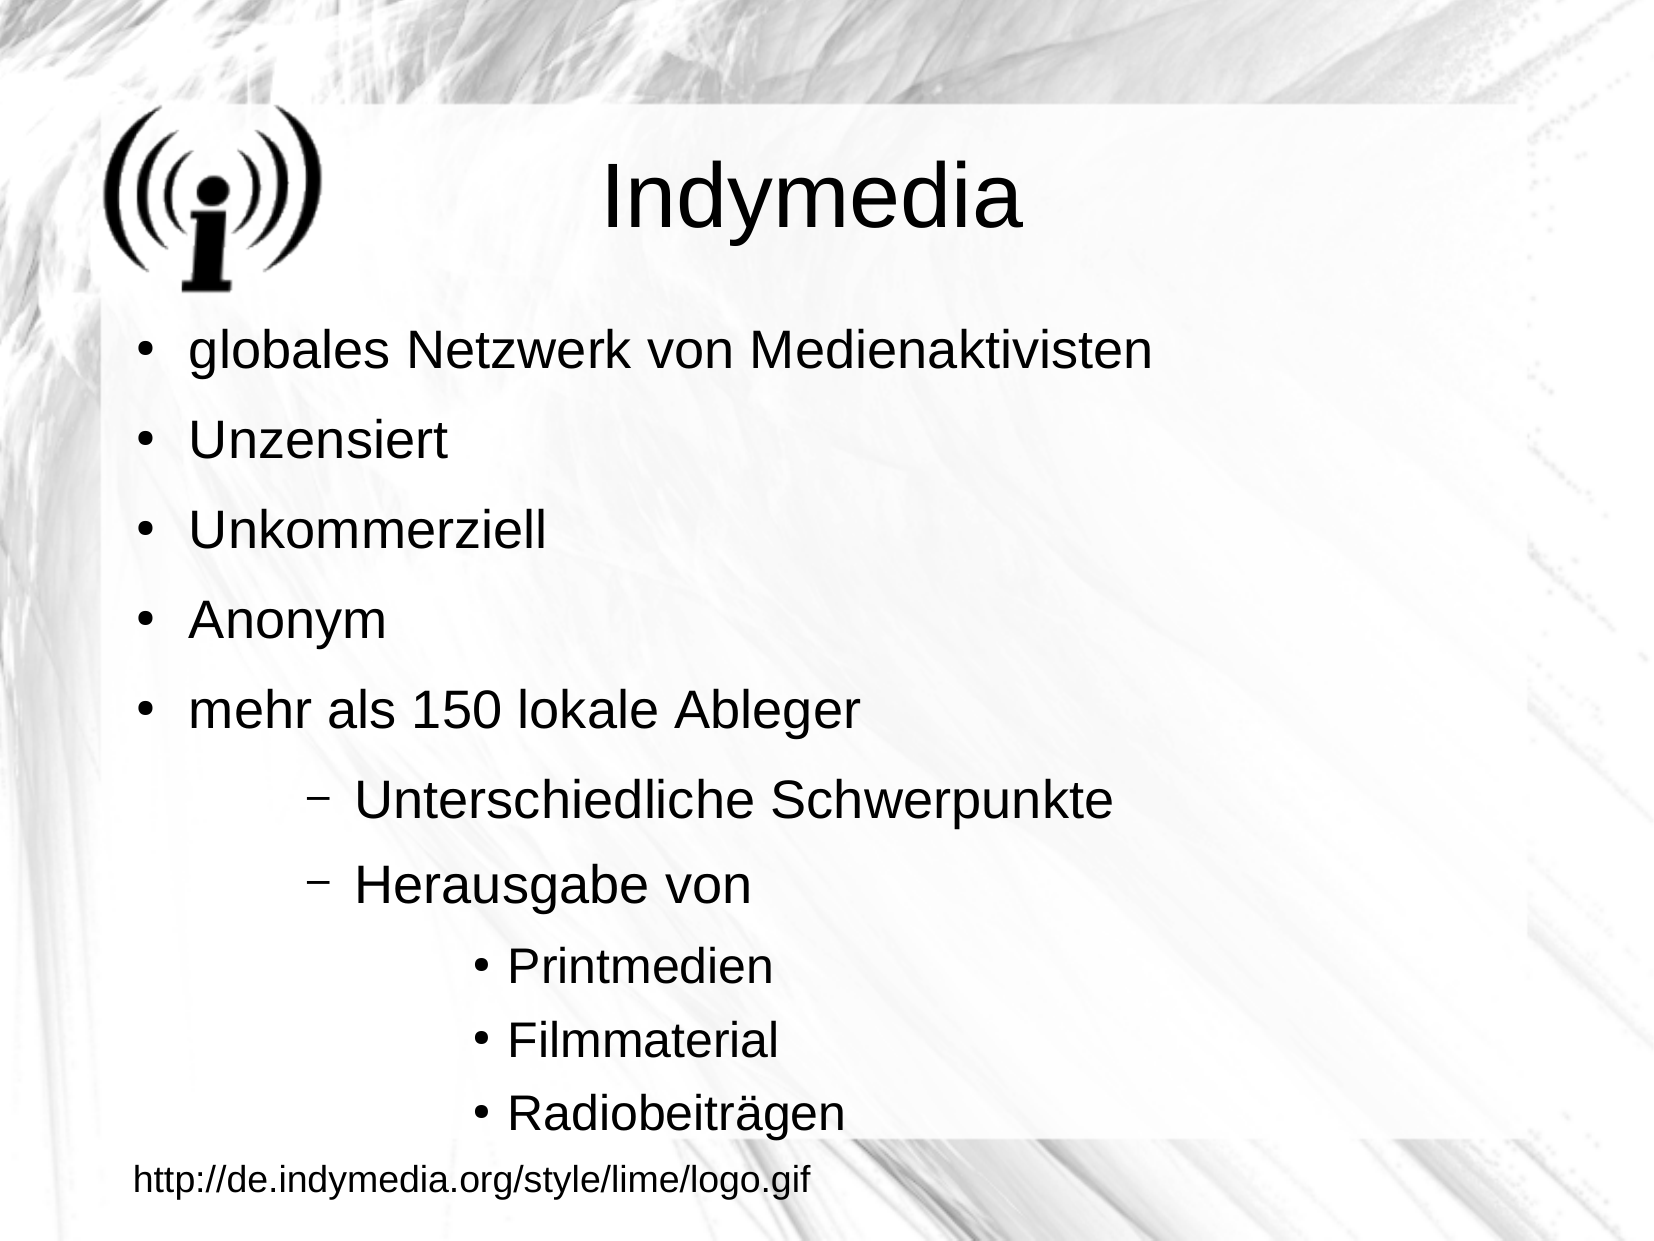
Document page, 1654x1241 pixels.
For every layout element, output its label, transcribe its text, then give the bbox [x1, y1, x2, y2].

list globales Netzwerk von Medienaktivisten Unzensiert Unkommerziell Anonym mehr als 150 lokale Ableger Unterschiedliche Schwerpunkte Herausgabe von Printmedien Filmmaterial Radiobeiträgen [118, 319, 1571, 1142]
title Indymedia [325, 112, 1506, 281]
text_box http://de.indymedia.org/style/lime/logo.gif [118, 1151, 827, 1209]
picture [0, 0, 1654, 1241]
